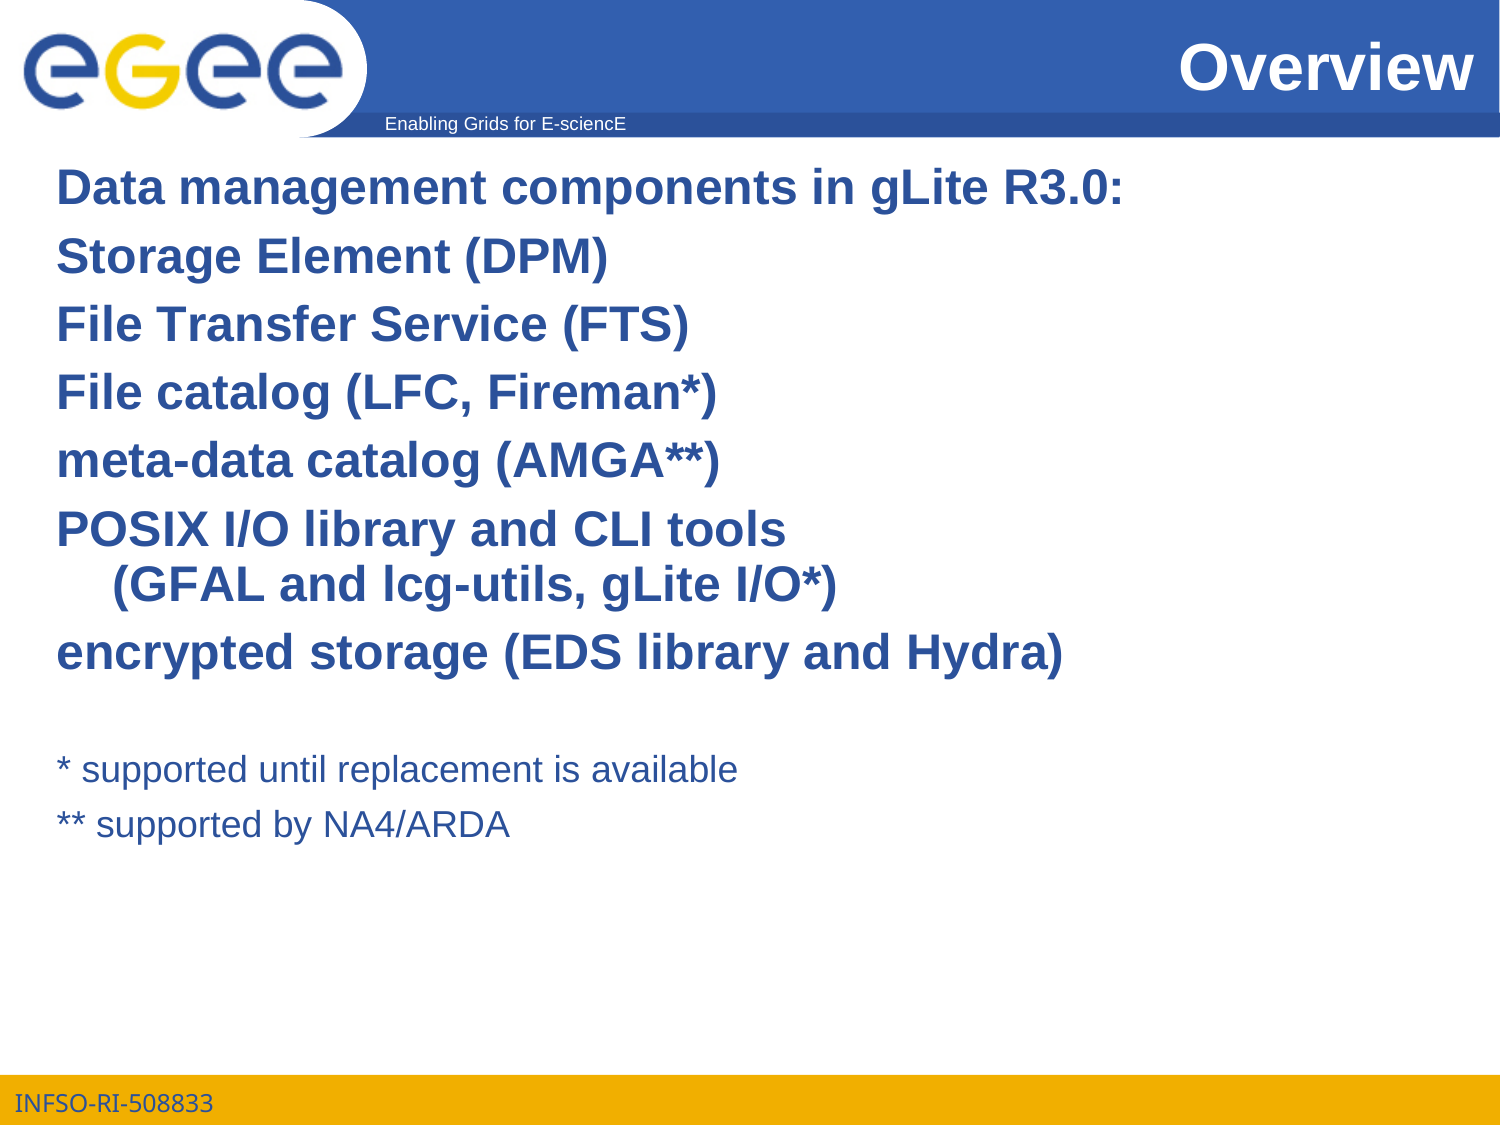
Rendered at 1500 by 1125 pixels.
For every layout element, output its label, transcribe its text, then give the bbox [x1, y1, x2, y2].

title Overview [369, 10, 1475, 124]
list Data management components in gLite R3.0: Storage Element (DPM) File Transfer Service (FTS) File catalog (LFC, Fireman*) meta-data catalog (AMGA**) POSIX I/O library and CLI tools (GFAL and lcg-utils, gLite I/O*) encrypted storage (EDS library and Hydra) * supported until replacement is available ** supported by NA4/ARDA [56, 159, 1466, 1051]
picture [18, 30, 349, 112]
